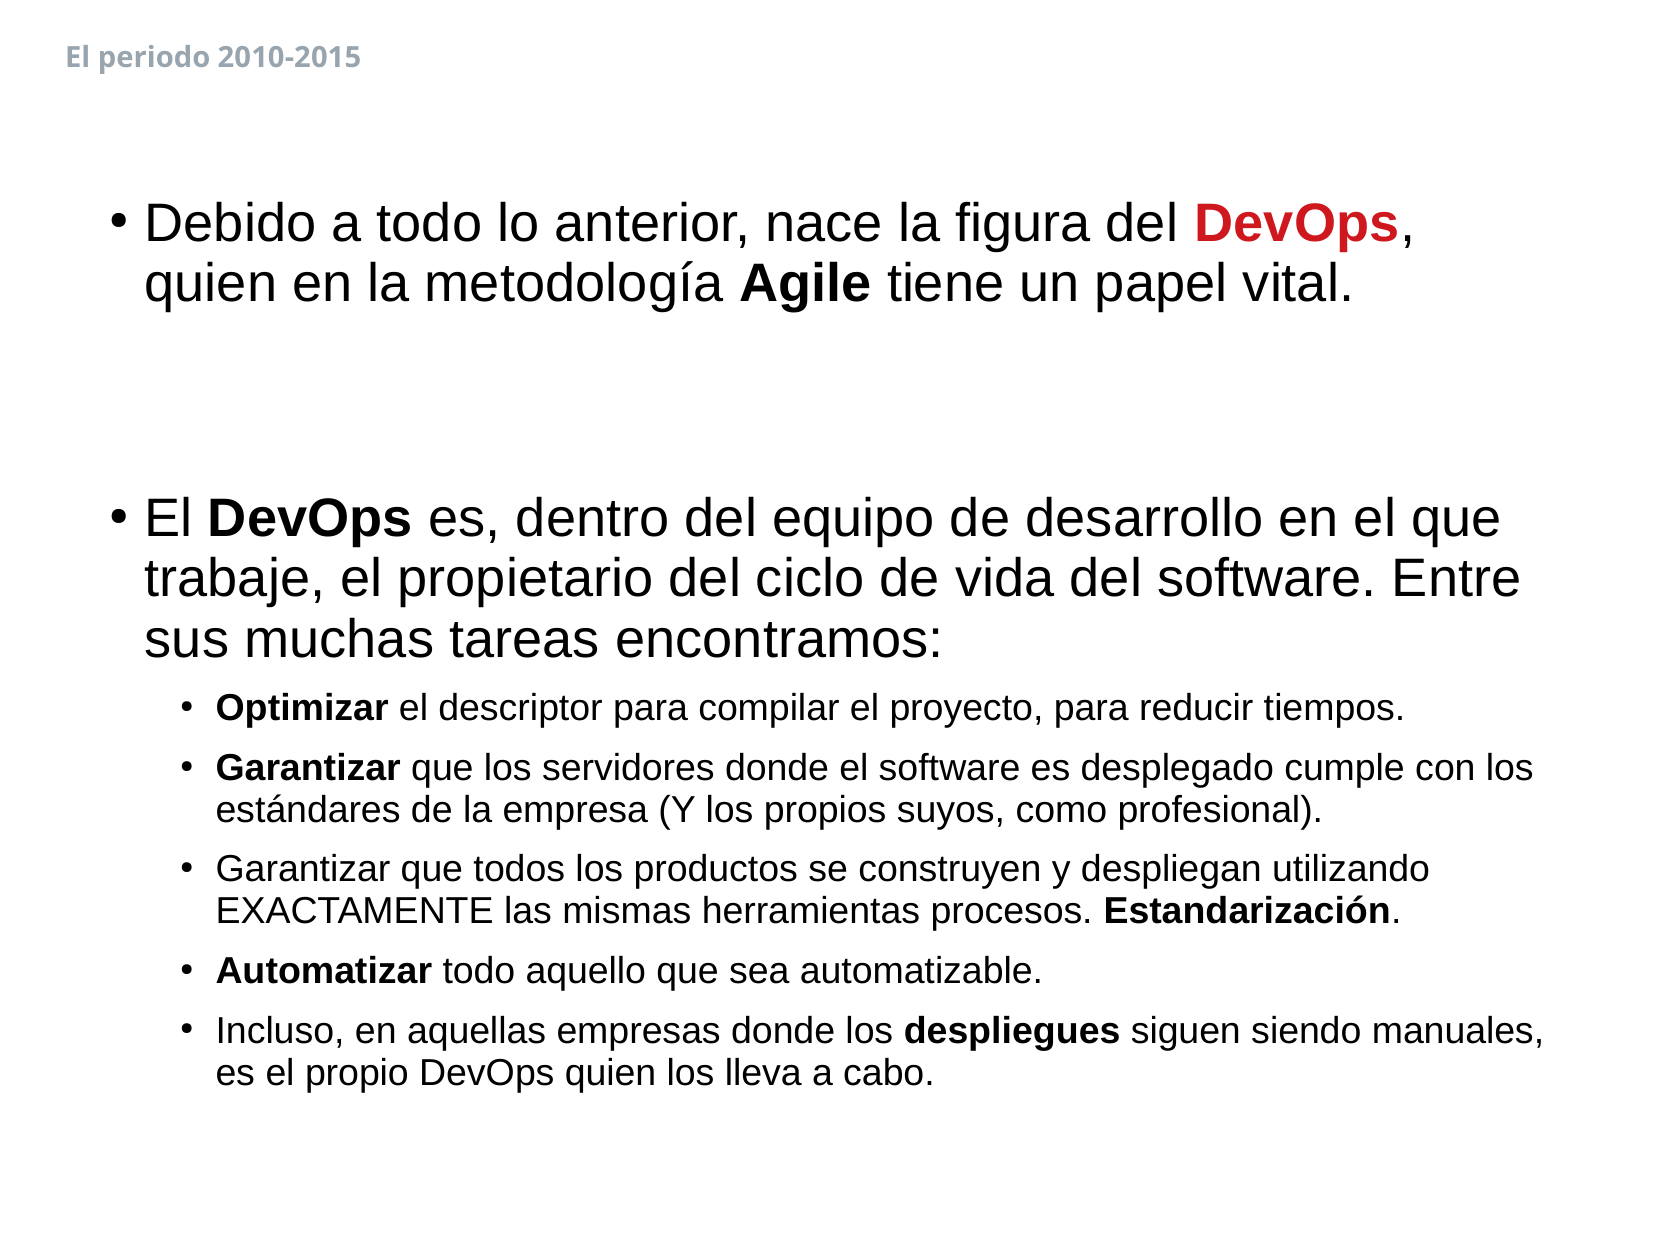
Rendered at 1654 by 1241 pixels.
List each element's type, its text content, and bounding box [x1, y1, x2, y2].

text_box Debido a todo lo anterior, nace la figura del DevOps, quien en la metodología Agile tiene un papel vital. El DevOps es, dentro del equipo de desarrollo en el que trabaje, el propietario del ciclo de vida del software. Entre sus muchas tareas encontramos: Optimizar el descriptor para compilar el proyecto, para reducir tiempos. Garantizar que los servidores donde el software es desplegado cumple con los estándares de la empresa (Y los propios suyos, como profesional). Garantizar que todos los productos se construyen y despliegan utilizando EXACTAMENTE las mismas herramientas procesos. Estandarización. Automatizar todo aquello que sea automatizable. Incluso, en aquellas empresas donde los despliegues siguen siendo manuales, es el propio DevOps quien los lleva a cabo. [94, 106, 1571, 1241]
text_box El periodo 2010-2015 [64, 38, 733, 74]
